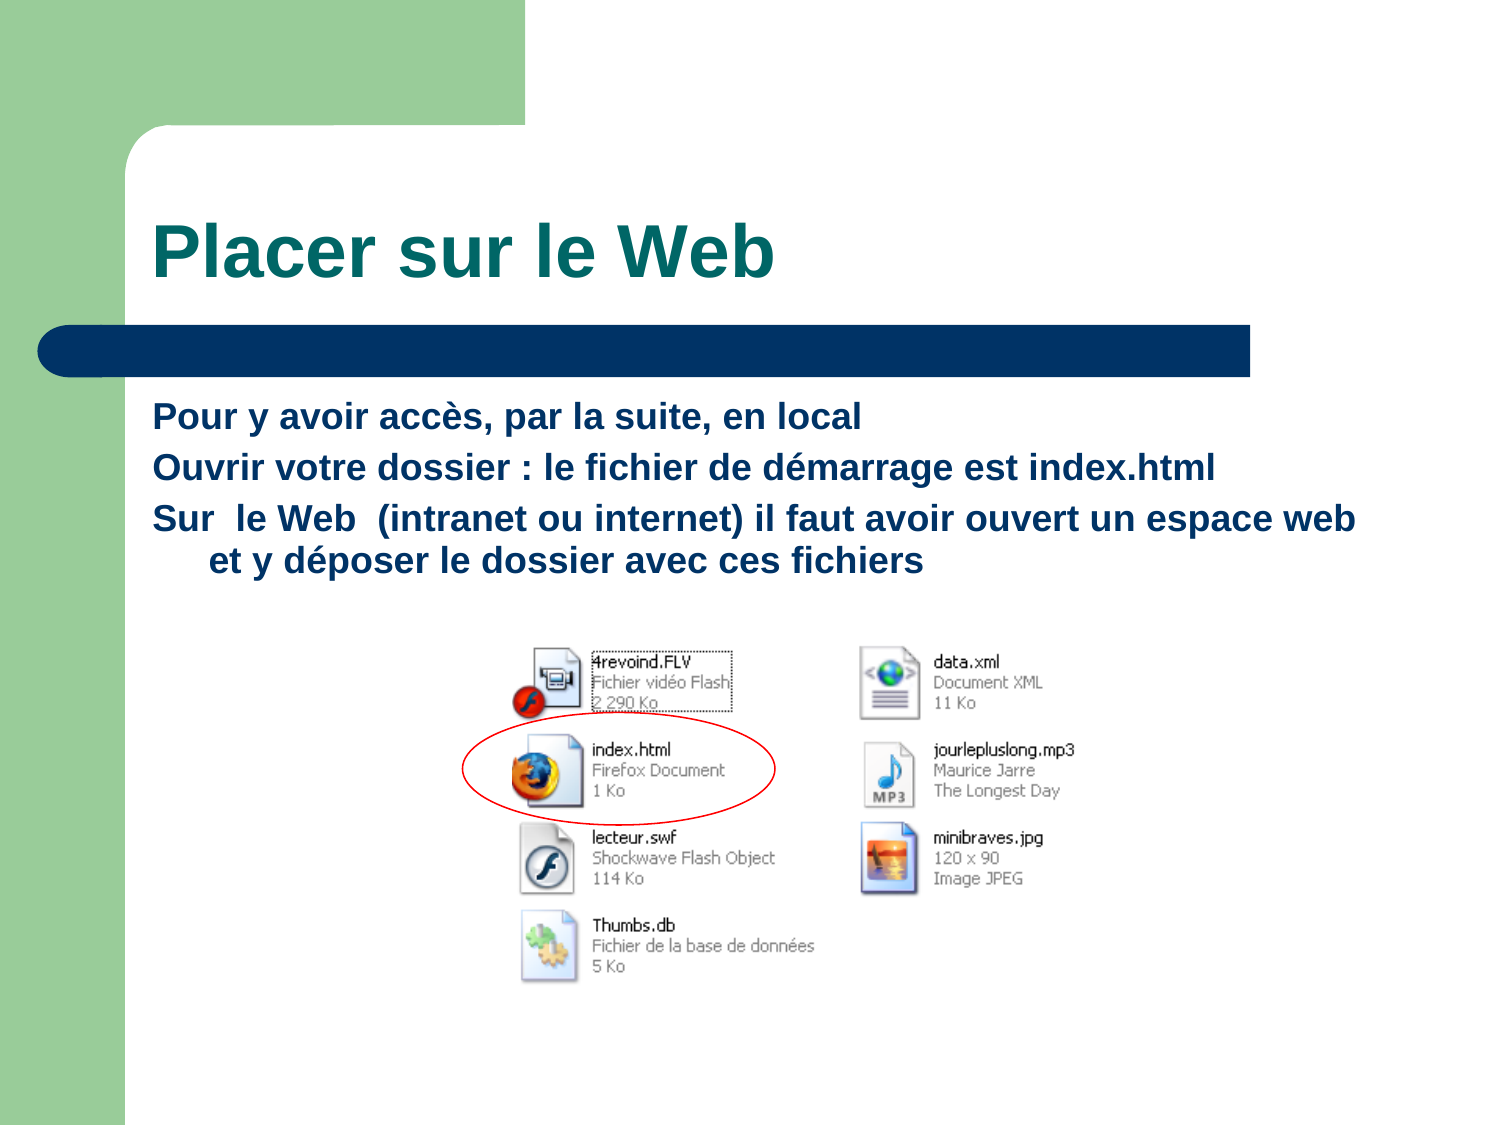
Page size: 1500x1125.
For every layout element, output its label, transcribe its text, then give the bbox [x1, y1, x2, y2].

picture [512, 637, 1096, 993]
picture [512, 714, 774, 824]
list Pour y avoir accès, par la suite, en local Ouvrir votre dossier : le fichier de démarrage est index.html Sur le Web (intranet ou internet) il faut avoir ouvert un espace web et y déposer le dossier avec ces fichiers [137, 387, 1400, 999]
title Placer sur le Web [136, 136, 1414, 301]
